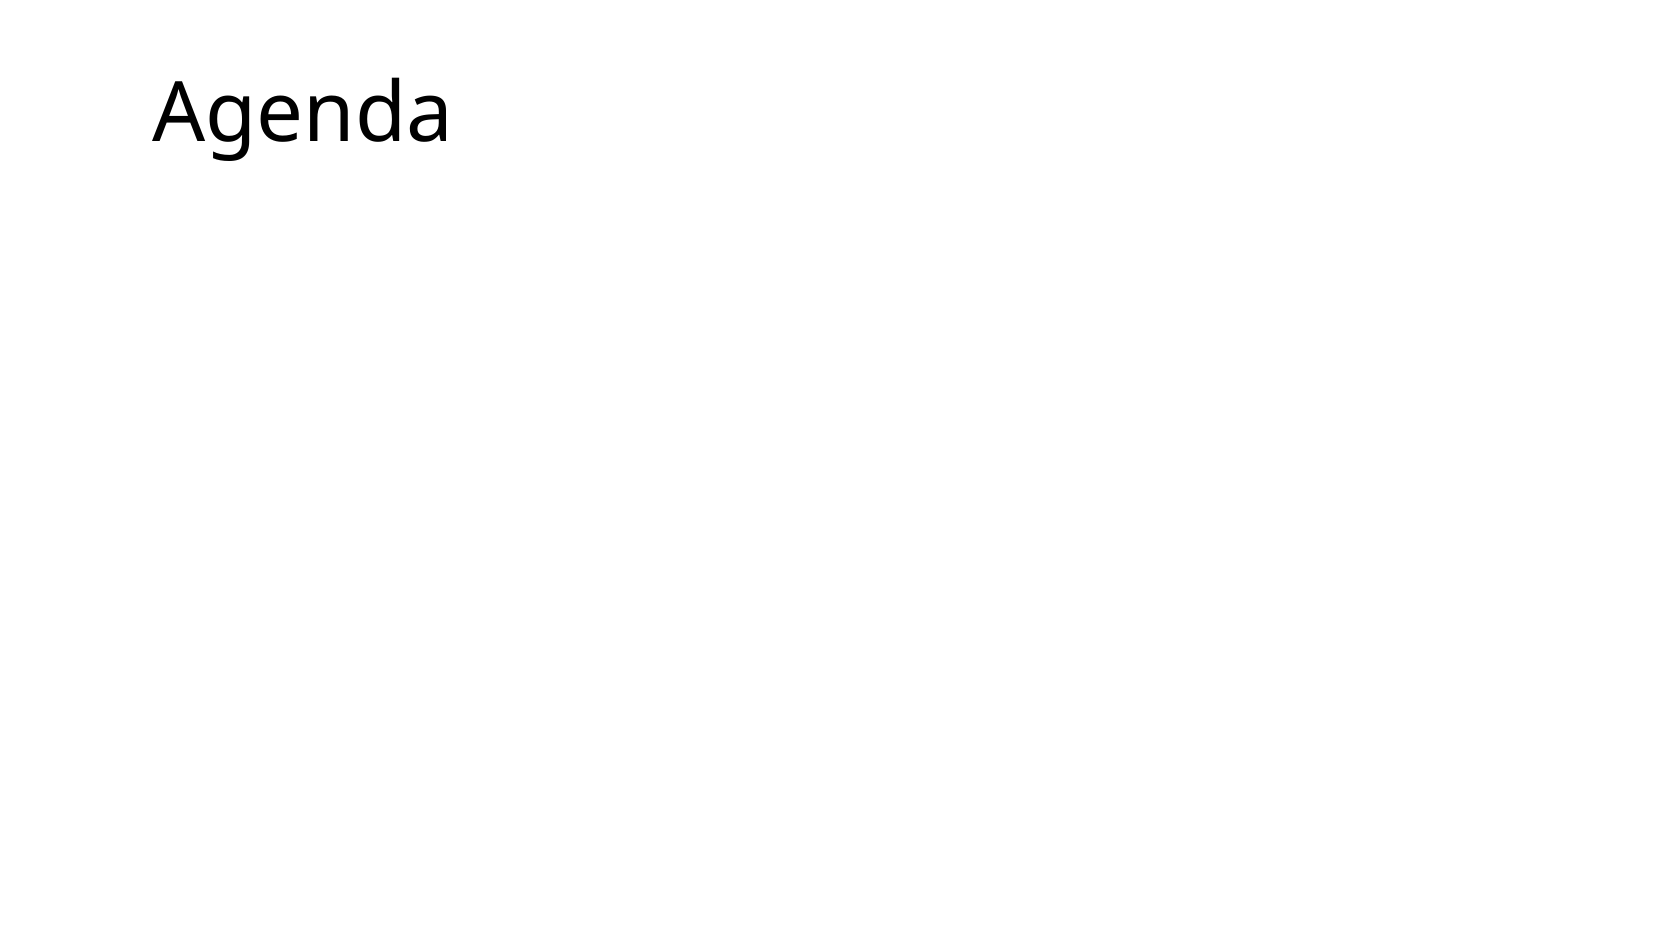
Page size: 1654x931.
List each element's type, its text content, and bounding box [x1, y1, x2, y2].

title Agenda [137, 59, 1553, 169]
